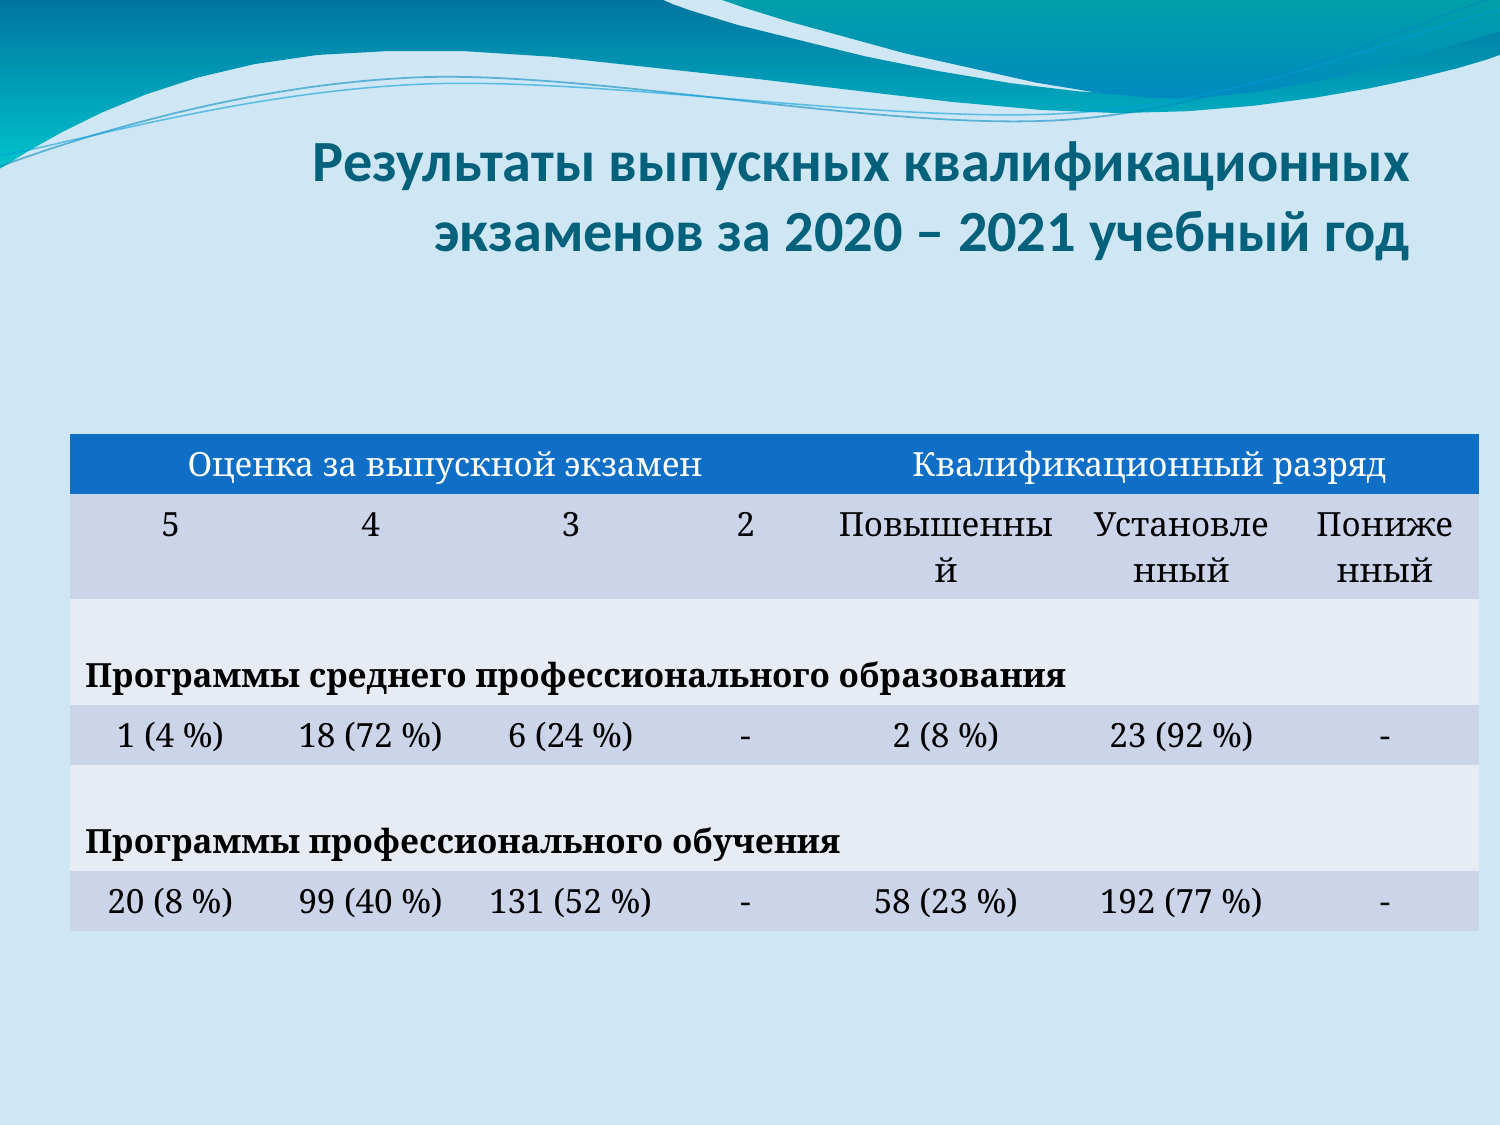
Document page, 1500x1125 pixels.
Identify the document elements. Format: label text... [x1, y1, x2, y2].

table_cell 2 (8 %) [820, 705, 1072, 765]
table_cell 18 (72 %) [271, 705, 471, 765]
table_cell Программы профессионального обучения [70, 765, 1479, 871]
table_cell - [1291, 705, 1479, 765]
table_cell - [671, 871, 820, 931]
table_cell 2 [671, 494, 820, 599]
table_cell 20 (8 %) [70, 871, 271, 931]
table_cell - [1291, 871, 1479, 931]
table_cell 131 (52 %) [471, 871, 671, 931]
table_cell 4 [271, 494, 471, 599]
table_header Квалификационный разряд [820, 434, 1479, 494]
table_cell 5 [70, 494, 271, 599]
table_cell 6 (24 %) [471, 705, 671, 765]
table_cell Программы среднего профессионального образования [70, 599, 1479, 705]
table_cell 58 (23 %) [820, 871, 1072, 931]
table_cell Установленный [1072, 494, 1291, 599]
title Результаты выпускных квалификационных экзаменов за 2020 – 2021 учебный год [75, 115, 1425, 303]
table_cell 192 (77 %) [1072, 871, 1291, 931]
table_cell 99 (40 %) [271, 871, 471, 931]
table_header Оценка за выпускной экзамен [70, 434, 820, 494]
table_cell Пониженный [1291, 494, 1479, 599]
table_cell 3 [471, 494, 671, 599]
table_cell 23 (92 %) [1072, 705, 1291, 765]
table_cell - [671, 705, 820, 765]
table_cell Повышенный [820, 494, 1072, 599]
table_cell 1 (4 %) [70, 705, 271, 765]
